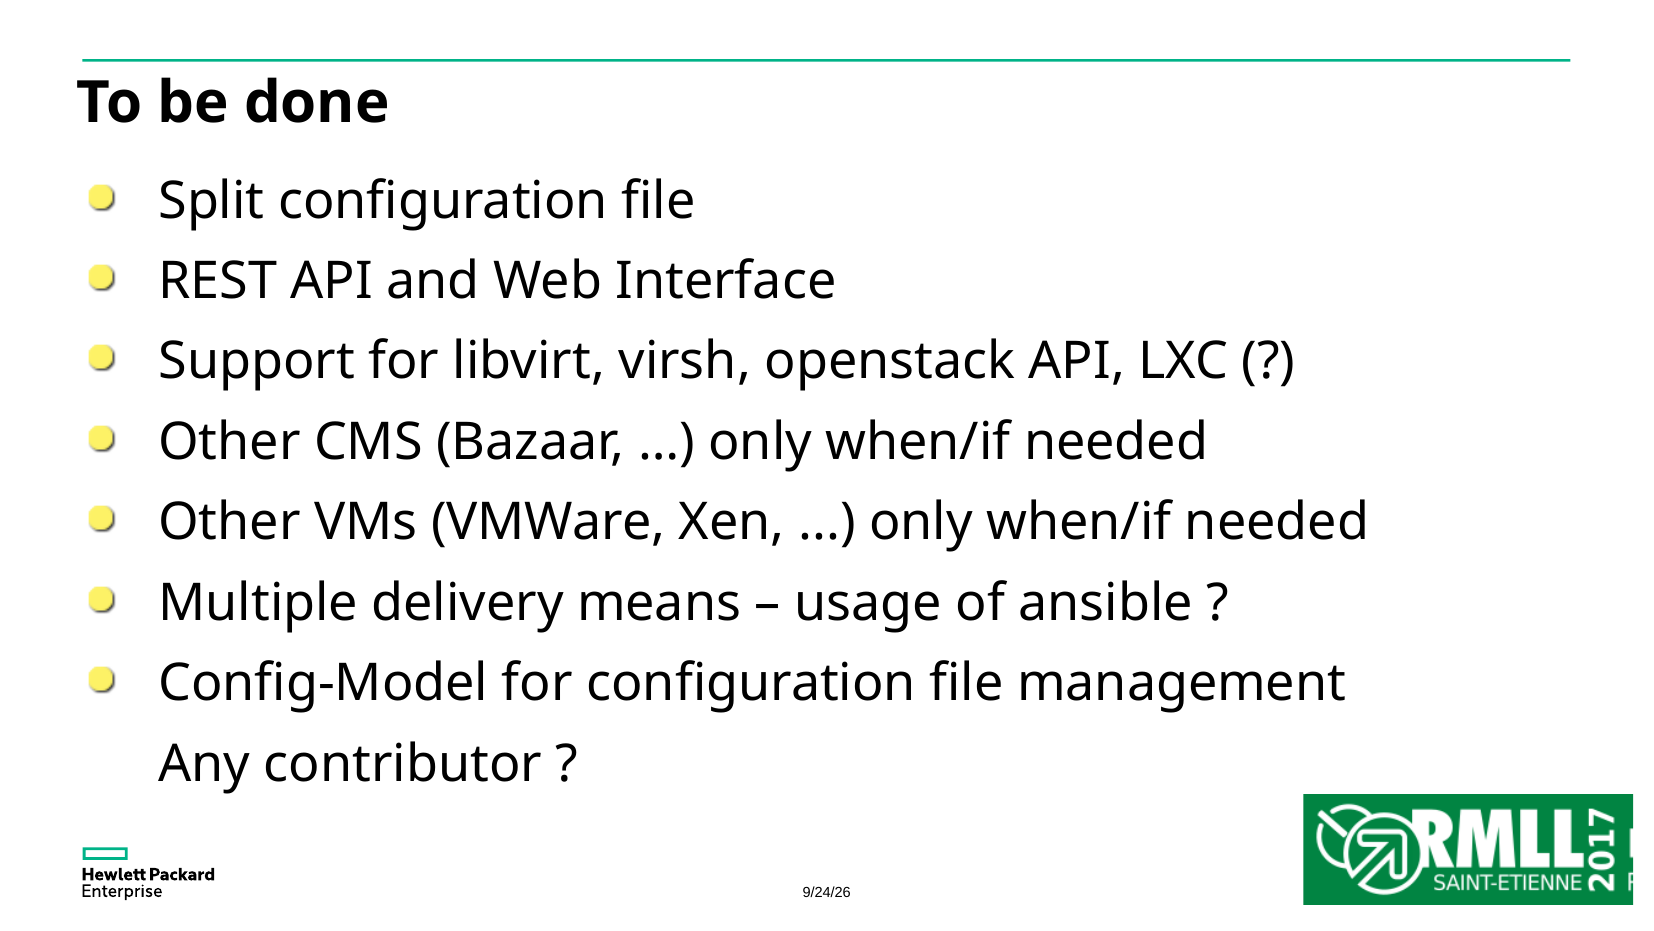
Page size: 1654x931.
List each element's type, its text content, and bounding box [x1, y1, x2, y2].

picture [1303, 883, 1634, 905]
title To be done [76, 42, 991, 164]
list Split configuration file REST API and Web Interface Support for libvirt, virsh, openstack API, LXC (?) Other CMS (Bazaar, …) only when/if needed Other VMs (VMWare, Xen, ...) only when/if needed Multiple delivery means – usage of ansible ? Config-Model for configuration file management Any contributor ? [75, 173, 1654, 883]
